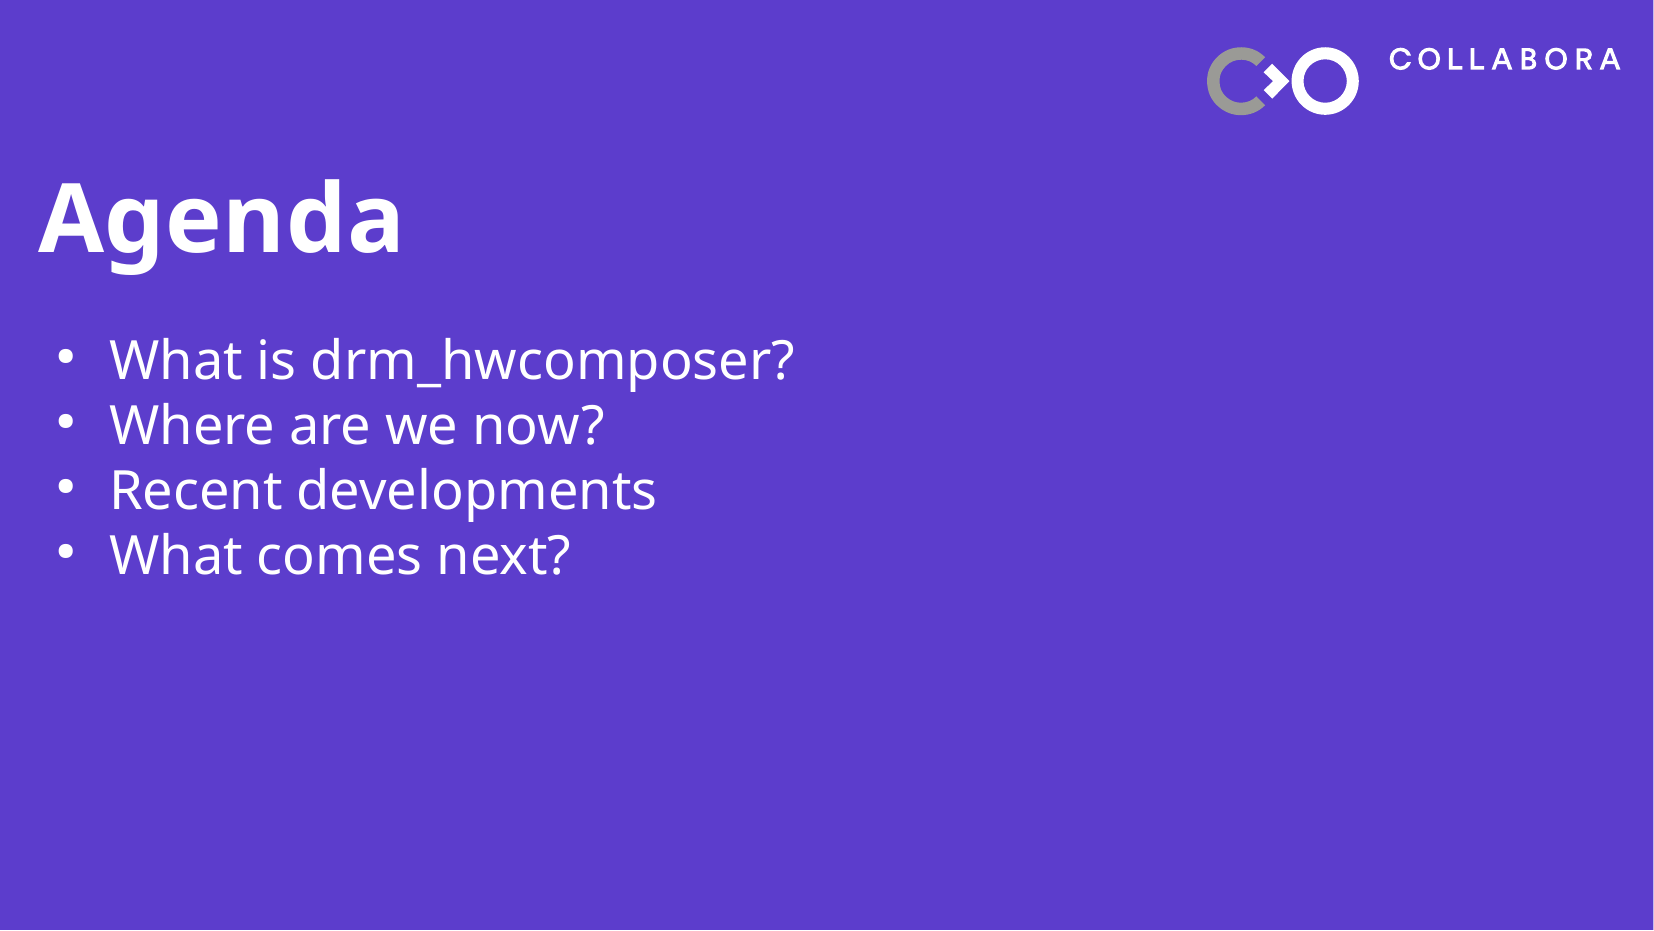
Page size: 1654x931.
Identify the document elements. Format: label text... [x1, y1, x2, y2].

title Agenda [38, 156, 1614, 213]
list What is drm_hwcomposer? Where are we now? Recent developments What comes next? [38, 325, 1614, 613]
